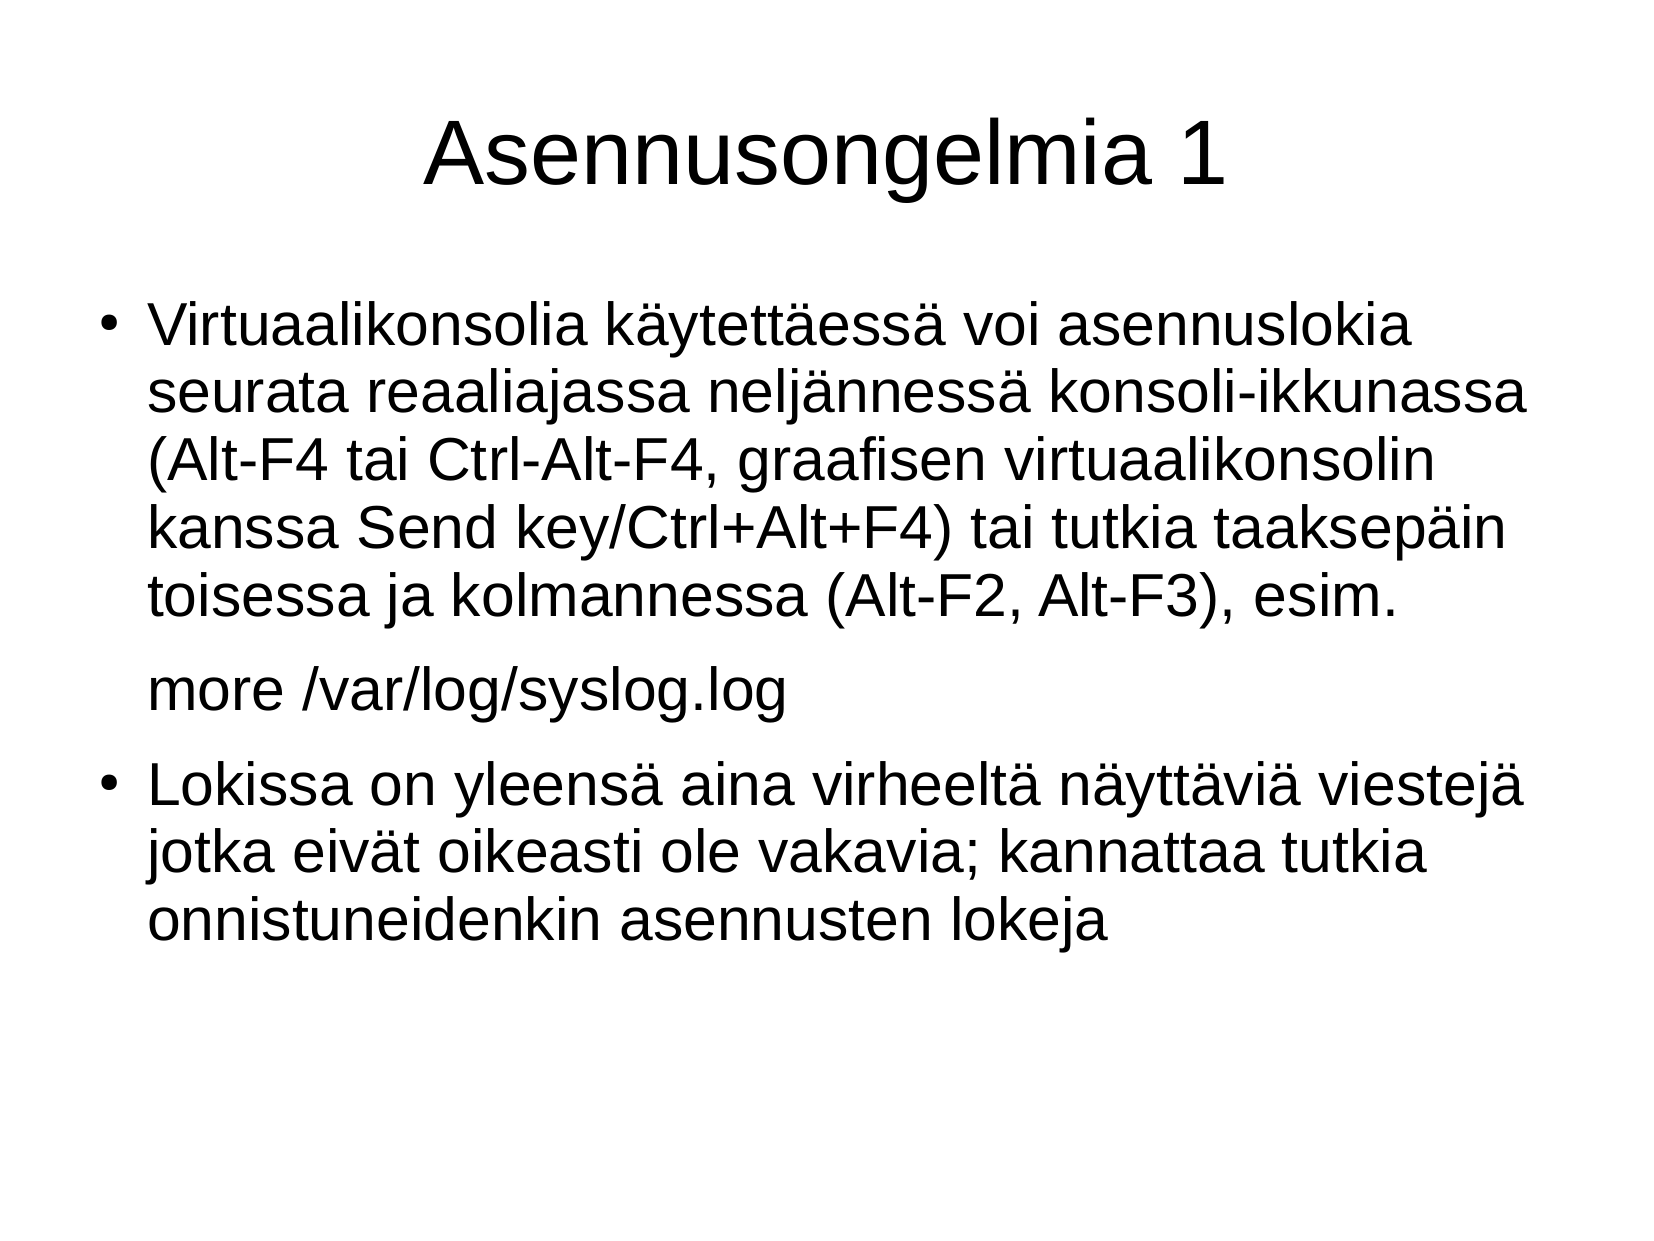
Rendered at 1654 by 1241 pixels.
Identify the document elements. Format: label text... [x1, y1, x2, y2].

list Virtuaalikonsolia käytettäessä voi asennuslokia seurata reaaliajassa neljännessä konsoli-ikkunassa (Alt-F4 tai Ctrl-Alt-F4, graafisen virtuaalikonsolin kanssa Send key/Ctrl+Alt+F4) tai tutkia taaksepäin toisessa ja kolmannessa (Alt-F2, Alt-F3), esim. more /var/log/syslog.log Lokissa on yleensä aina virheeltä näyttäviä viestejä jotka eivät oikeasti ole vakavia; kannattaa tutkia onnistuneidenkin asennusten lokeja [82, 290, 1571, 1010]
title Asennusongelmia 1 [82, 49, 1571, 257]
